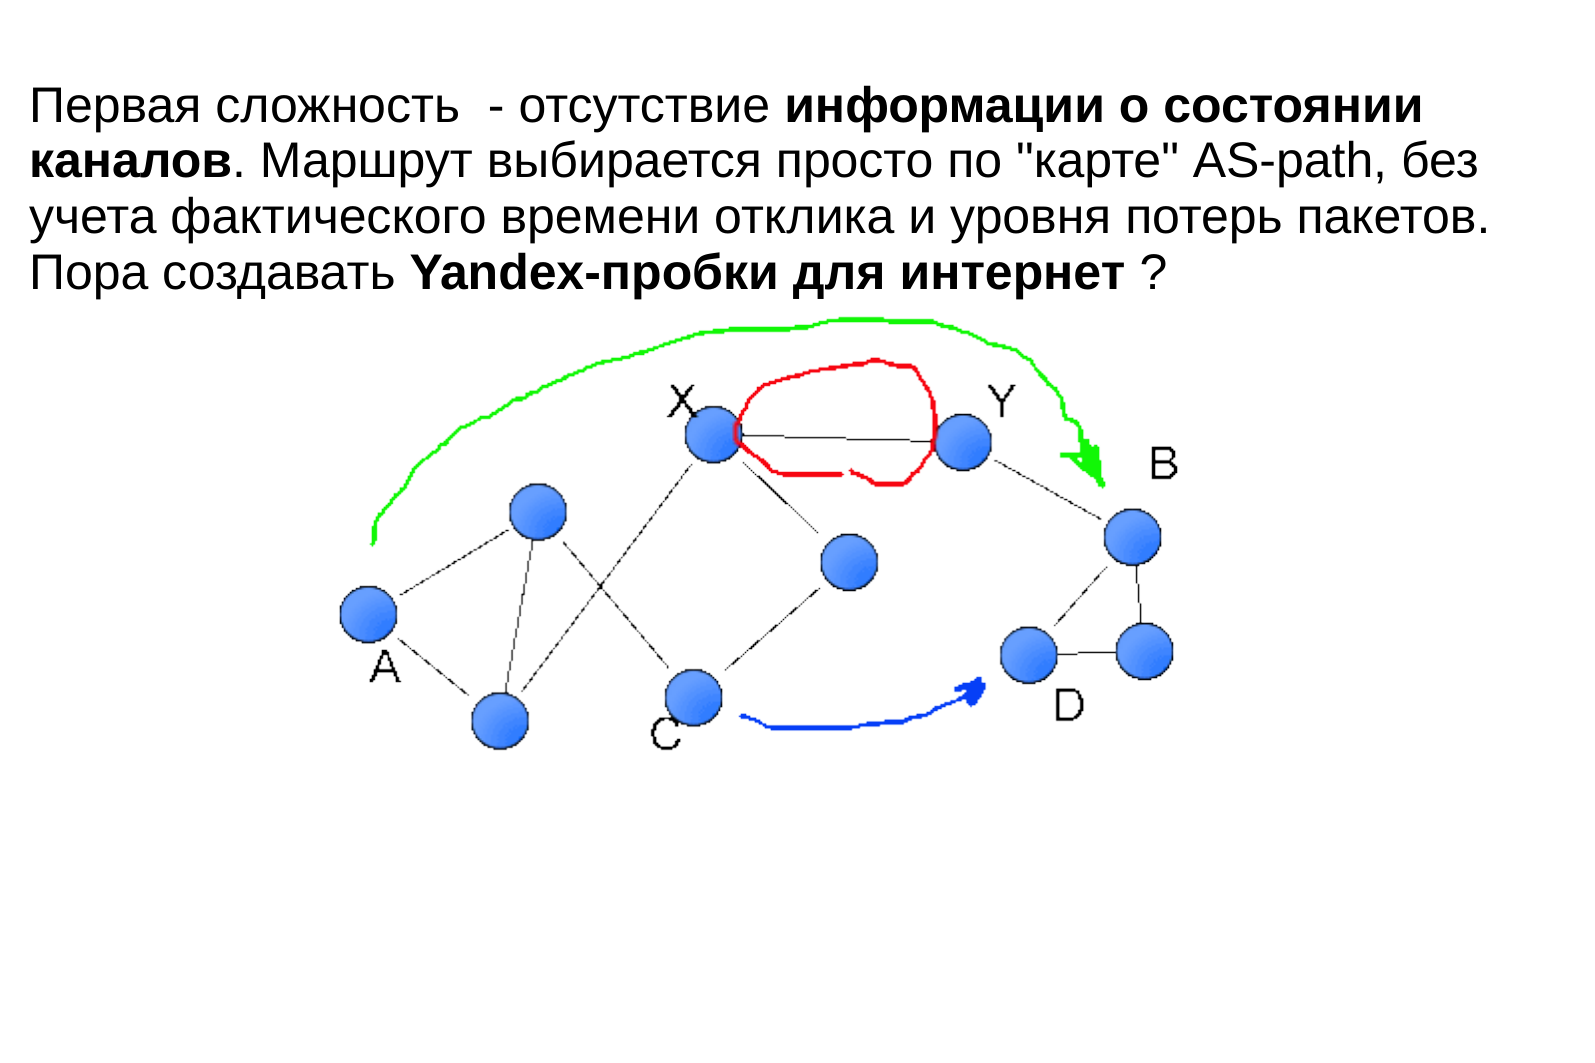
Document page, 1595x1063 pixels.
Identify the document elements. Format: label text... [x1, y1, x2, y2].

picture [324, 265, 1182, 768]
text_box Первая сложность - отсутствие информации о состоянии каналов. Маршрут выбирается просто по "карте" AS-path, без учета фактического времени отклика и уровня потерь пакетов. Пора создавать Yandex-пробки для интернет ? [14, 69, 1595, 870]
